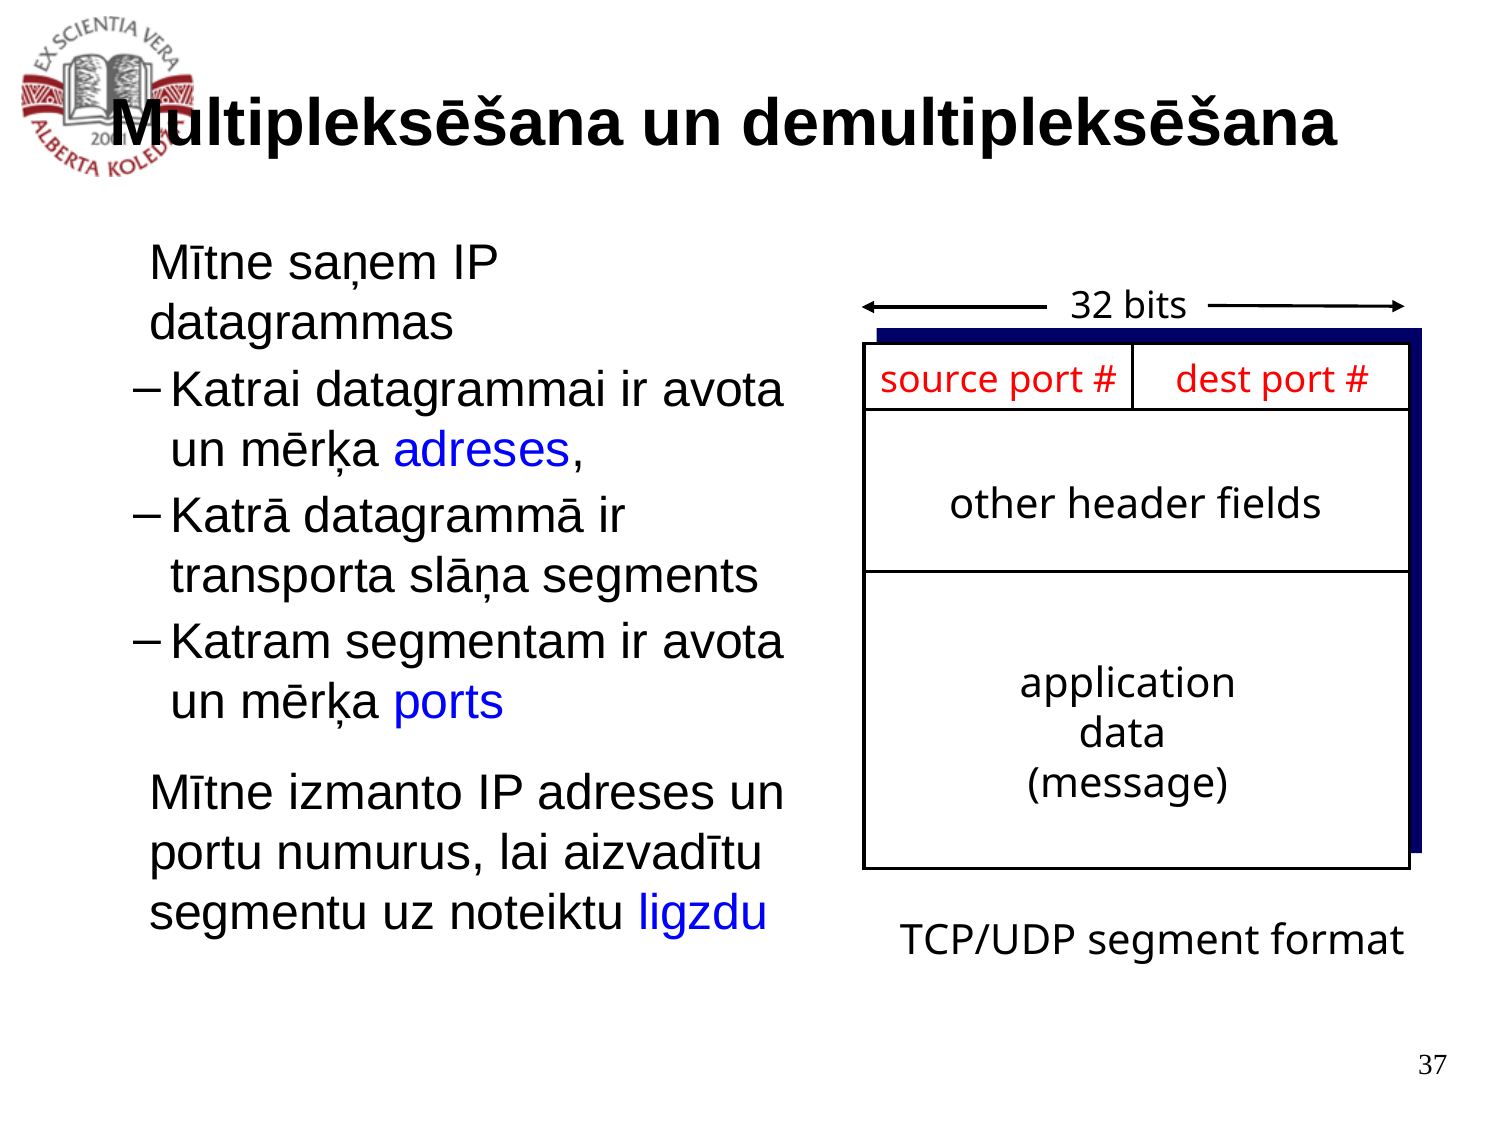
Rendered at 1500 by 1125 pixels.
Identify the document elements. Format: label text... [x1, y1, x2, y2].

text_box <skaitlis> [1312, 1037, 1463, 1101]
list Mītne saņem IP datagrammas Katrai datagrammai ir avota un mērķa adreses, Katrā datagrammā ir transporta slāņa segments Katram segmentam ir avota un mērķa ports Mītne izmanto IP adreses un portu numurus, lai aizvadītu segmentu uz noteiktu ligzdu [63, 222, 826, 1048]
text_box 32 bits [1055, 273, 1203, 334]
text_box source port # [865, 347, 1131, 408]
title Multipleksēšana un demultipleksēšana [50, 62, 1374, 175]
text_box TCP/UDP segment format [885, 905, 1420, 971]
text_box other header fields [934, 469, 1337, 535]
text_box application data (message) [1004, 648, 1252, 814]
picture [21, 16, 194, 177]
text_box [864, 328, 1422, 869]
text_box dest port # [1160, 347, 1385, 408]
